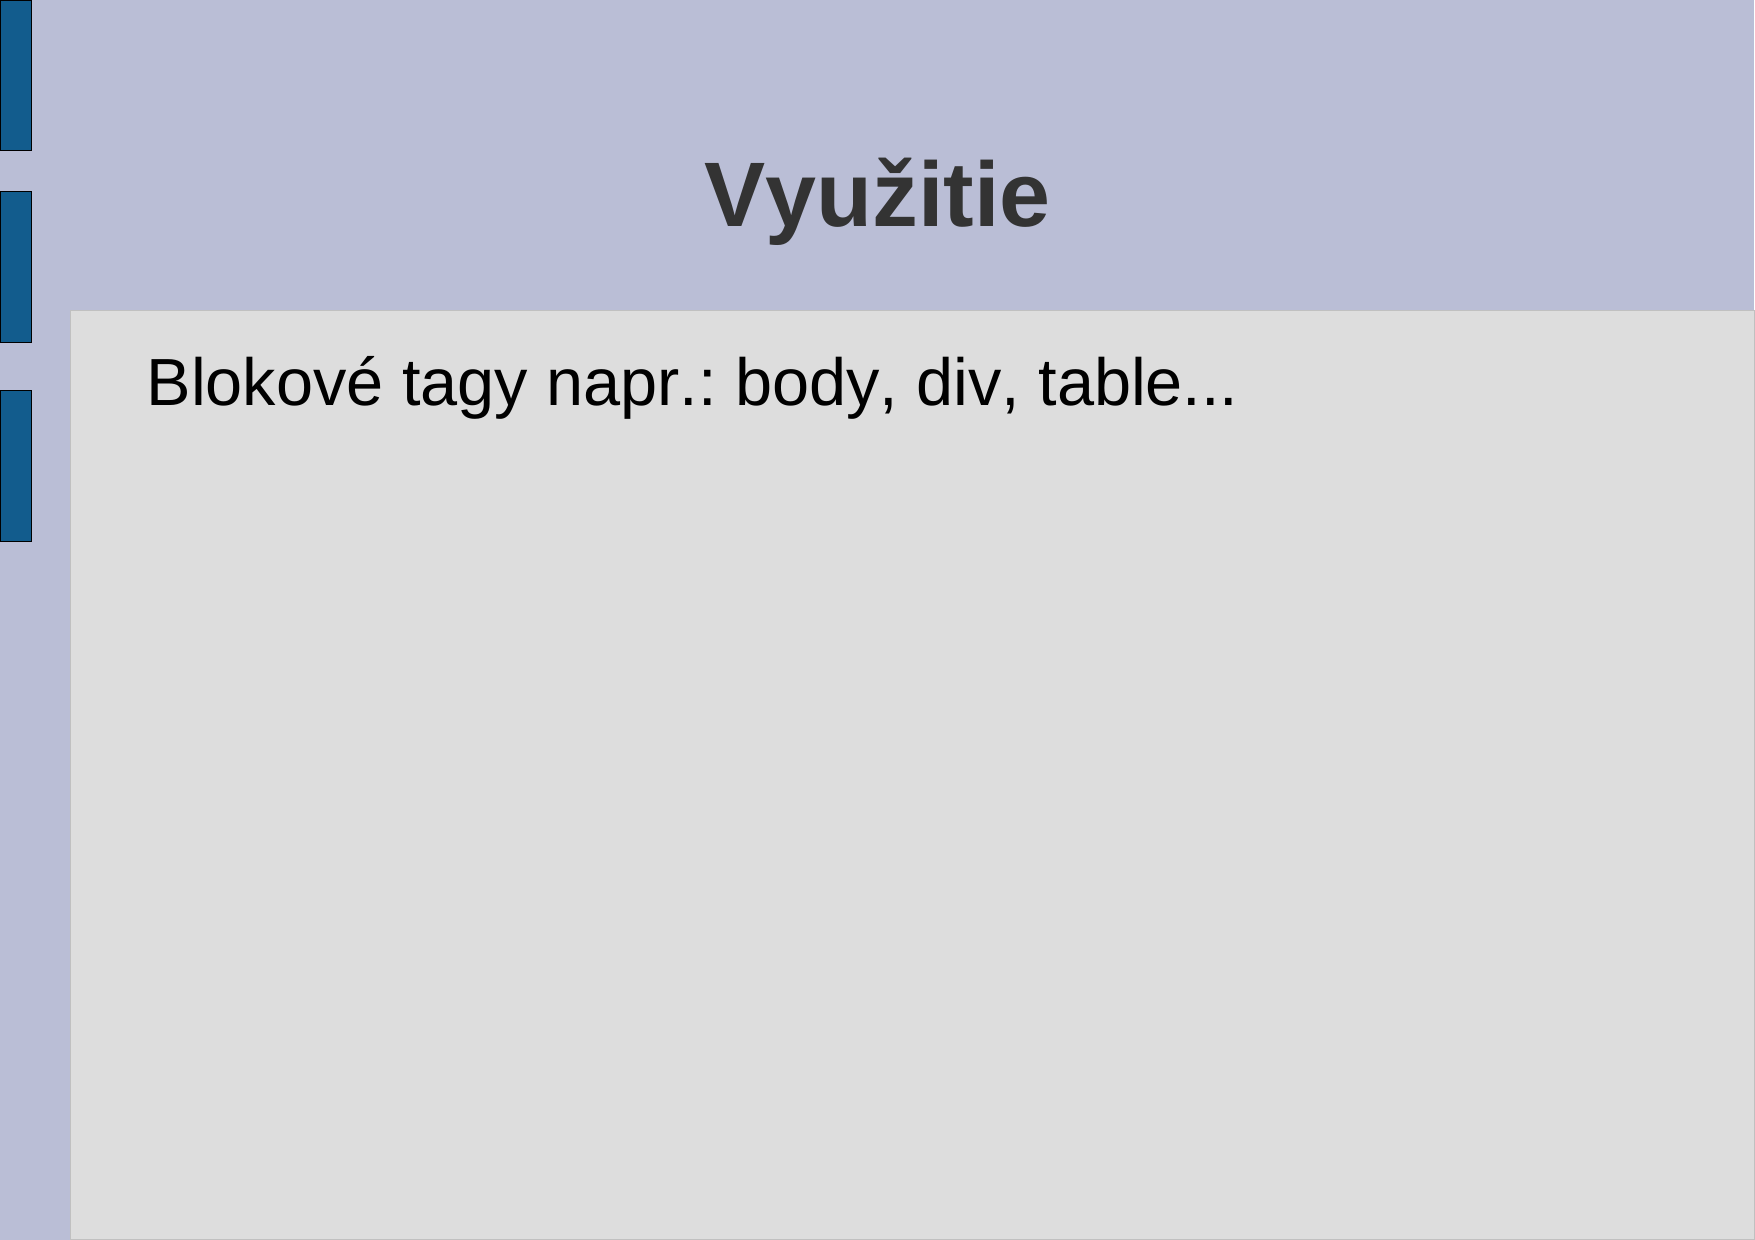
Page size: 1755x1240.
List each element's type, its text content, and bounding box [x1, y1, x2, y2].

title Využitie [128, 98, 1628, 291]
list Blokové tagy napr.: body, div, table... [128, 344, 1628, 1111]
